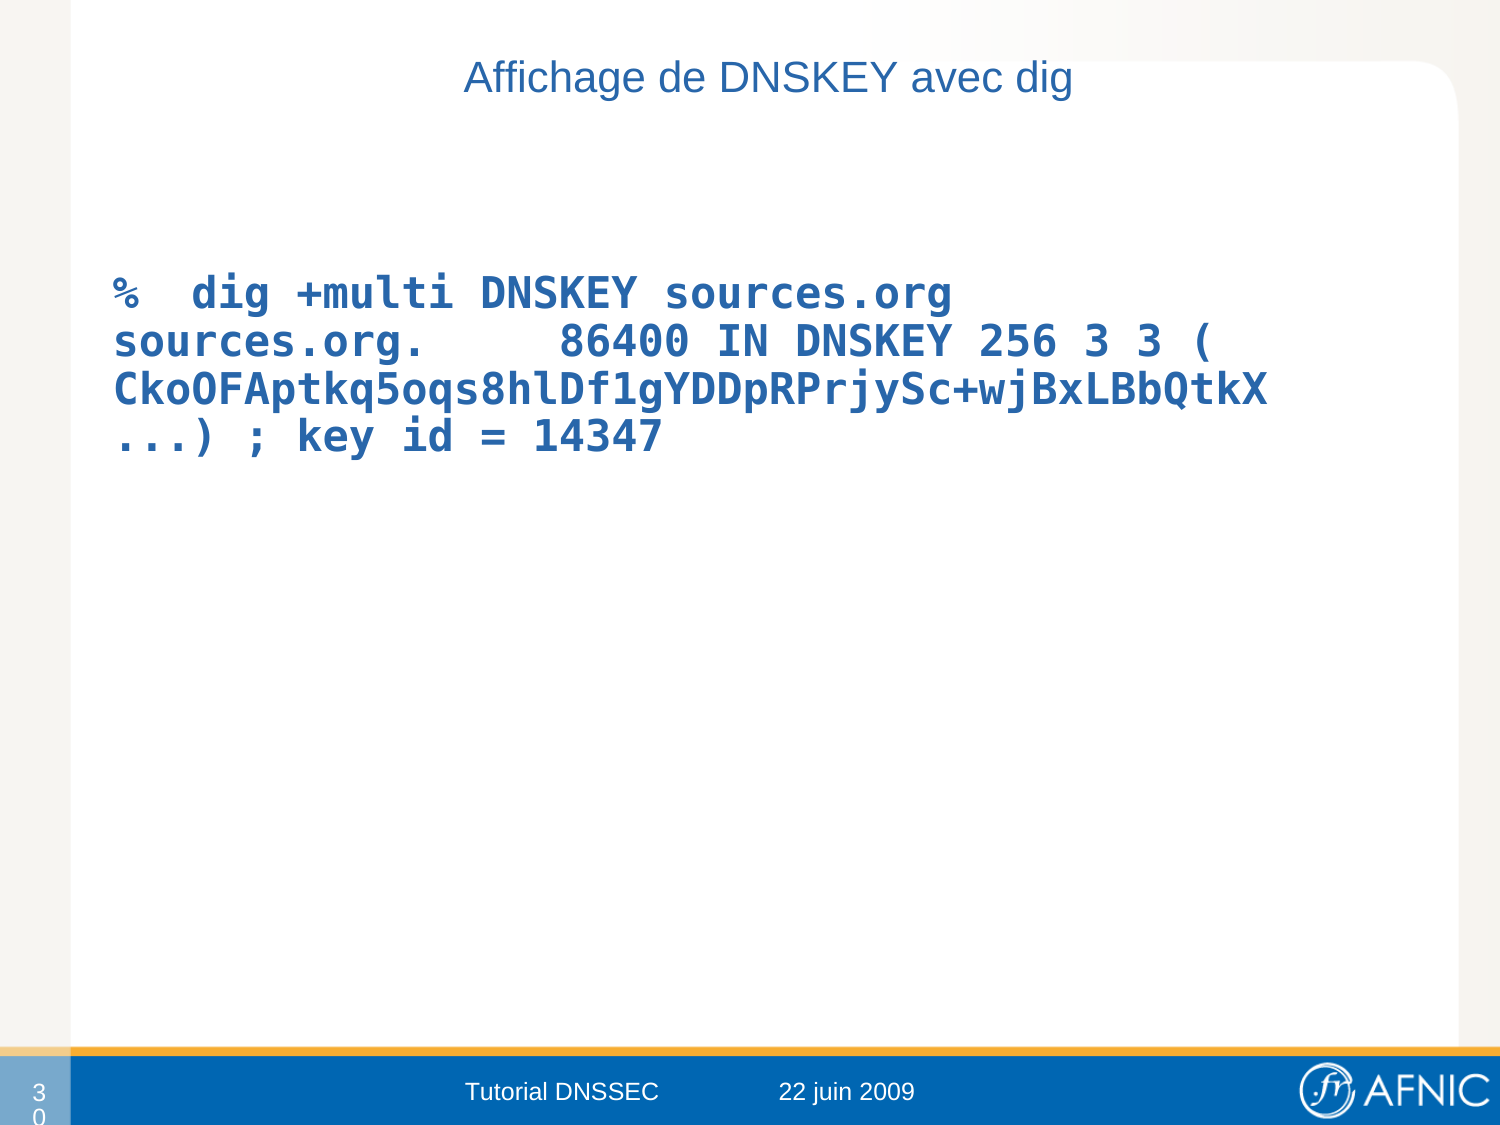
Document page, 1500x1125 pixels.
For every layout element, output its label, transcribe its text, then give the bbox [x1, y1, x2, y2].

title Affichage de DNSKEY avec dig [112, 12, 1426, 138]
picture [35, 1110, 43, 1124]
list % dig +multi DNSKEY sources.org sources.org. 86400 IN DNSKEY 256 3 3 ( CkoOFAptkq5oqs8hlDf1gYDDpRPrjySc+wjBxLBbQtkX ...) ; key id = 14347 [112, 266, 1426, 994]
picture [0, 0, 1500, 1125]
